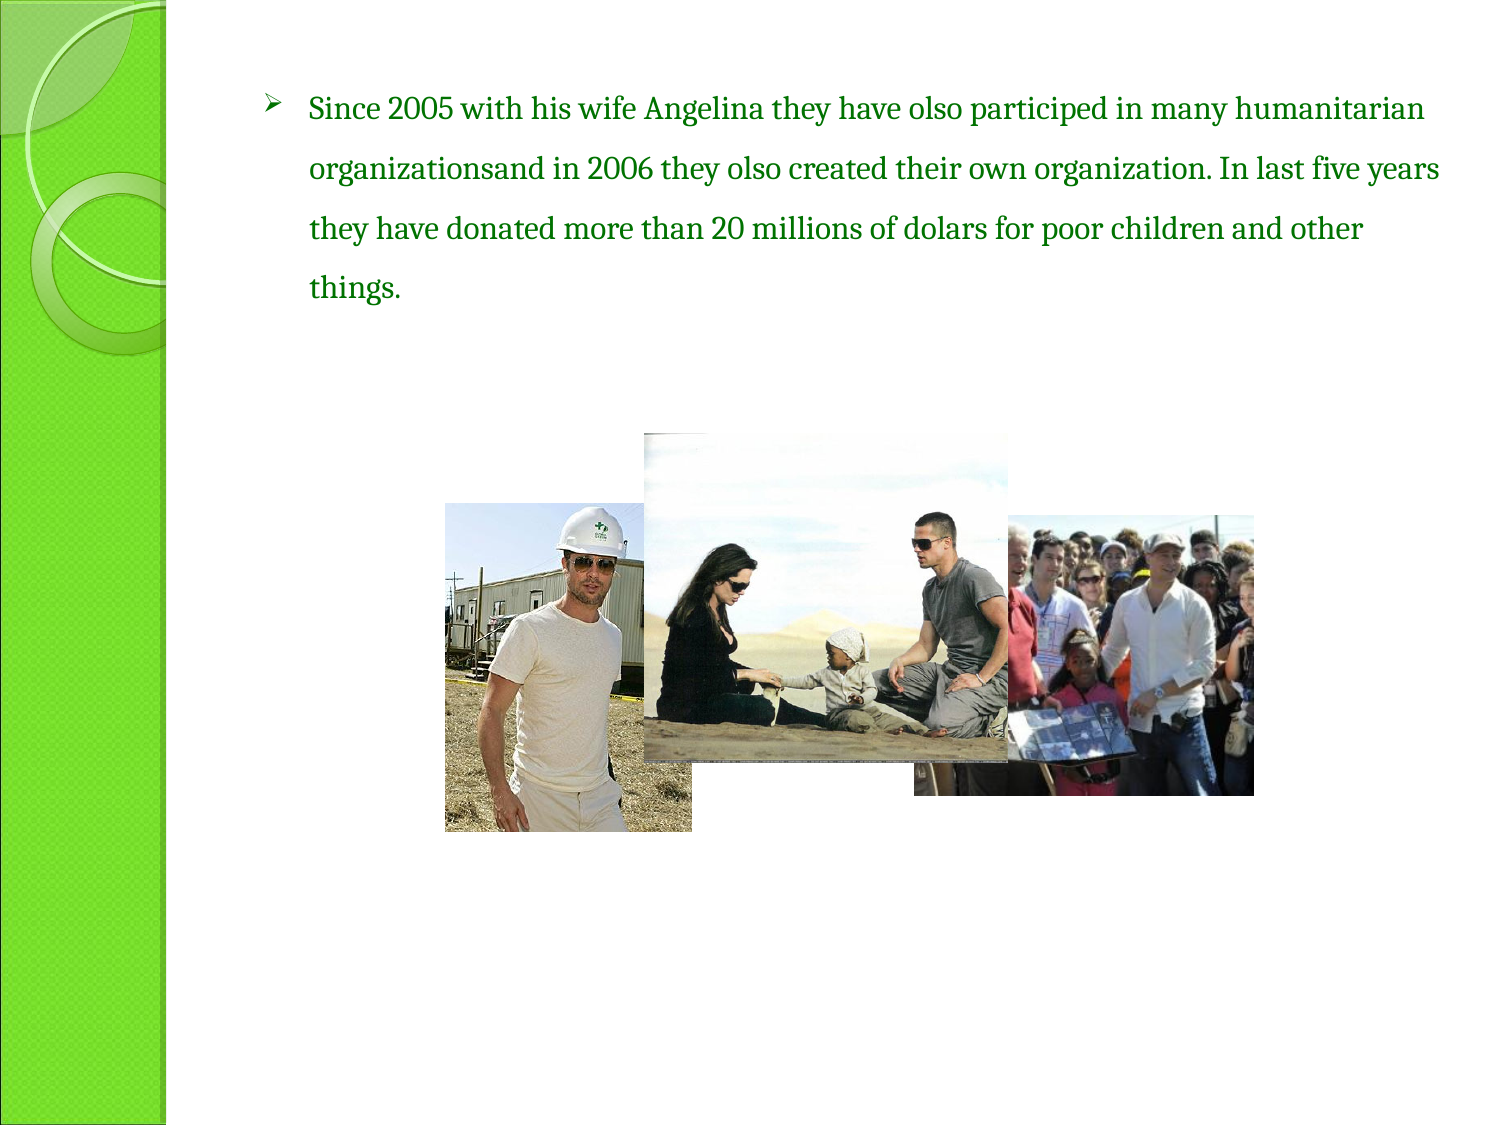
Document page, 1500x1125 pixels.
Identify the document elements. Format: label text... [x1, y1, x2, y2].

list Since 2005 with his wife Angelina they have olso participed in many humanitarian organizationsand in 2006 they olso created their own organization. In last five years they have donated more than 20 millions of dolars for poor children and other things. [234, 58, 1466, 645]
picture [53, 239, 160, 332]
picture [62, 195, 161, 280]
picture [136, 0, 160, 4]
picture [445, 433, 1254, 832]
picture [0, 134, 166, 1125]
picture [31, 11, 160, 207]
